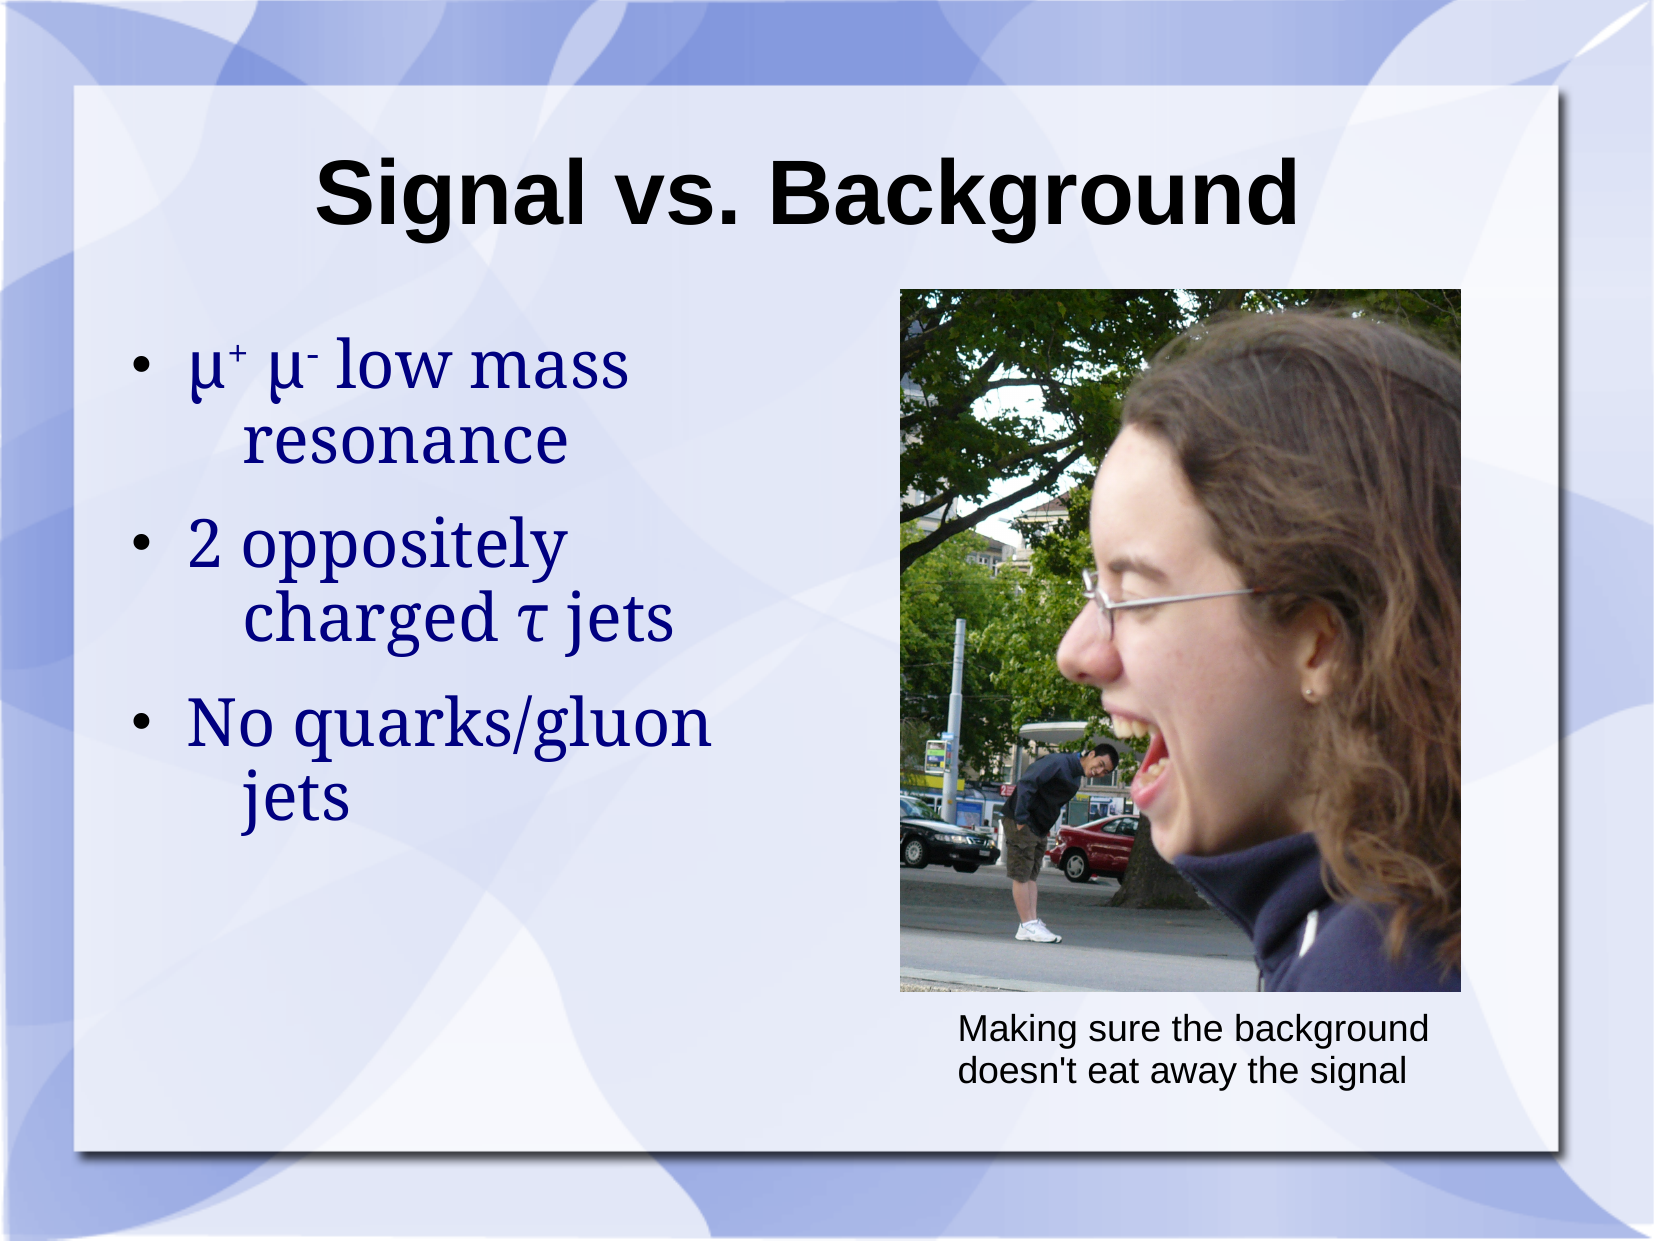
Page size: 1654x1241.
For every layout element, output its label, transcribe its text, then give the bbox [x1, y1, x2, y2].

title Signal vs. Background [82, 90, 1536, 298]
list µ+ µ- low mass resonance 2 oppositely charged τ jets No quarks/gluon jets [129, 324, 793, 1144]
picture [0, 0, 1654, 1241]
text_box Making sure the background doesn't eat away the signal [942, 1000, 1548, 1114]
